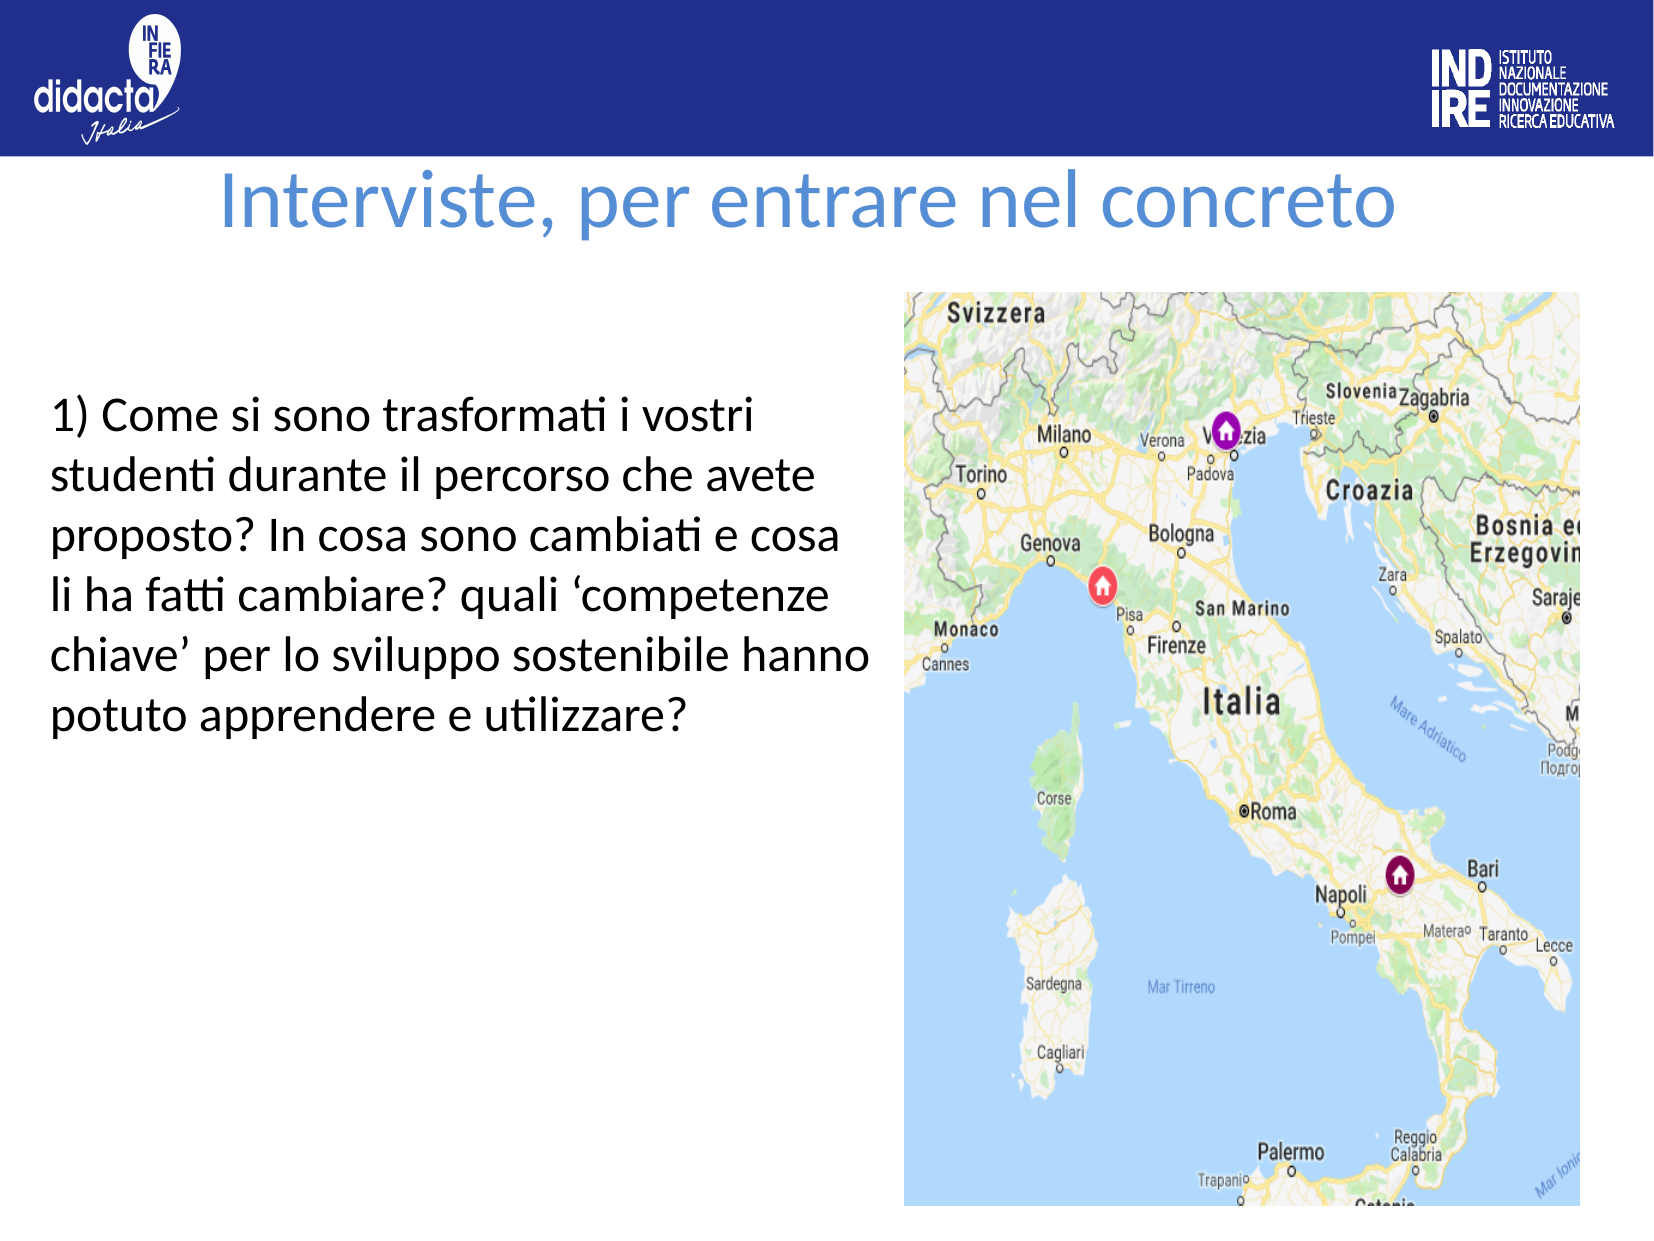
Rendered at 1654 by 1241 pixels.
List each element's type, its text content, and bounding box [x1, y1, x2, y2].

text_box [0, 0, 1654, 157]
picture [904, 292, 1580, 1206]
picture [1423, 35, 1623, 142]
picture [34, 14, 181, 145]
list 1) Come si sono trasformati i vostri studenti durante il percorso che avete proposto? In cosa sono cambiati e cosa li ha fatti cambiare? quali ‘competenze chiave’ per lo sviluppo sostenibile hanno potuto apprendere e utilizzare? [34, 292, 888, 1112]
title Interviste, per entrare nel concreto [74, 157, 1563, 336]
